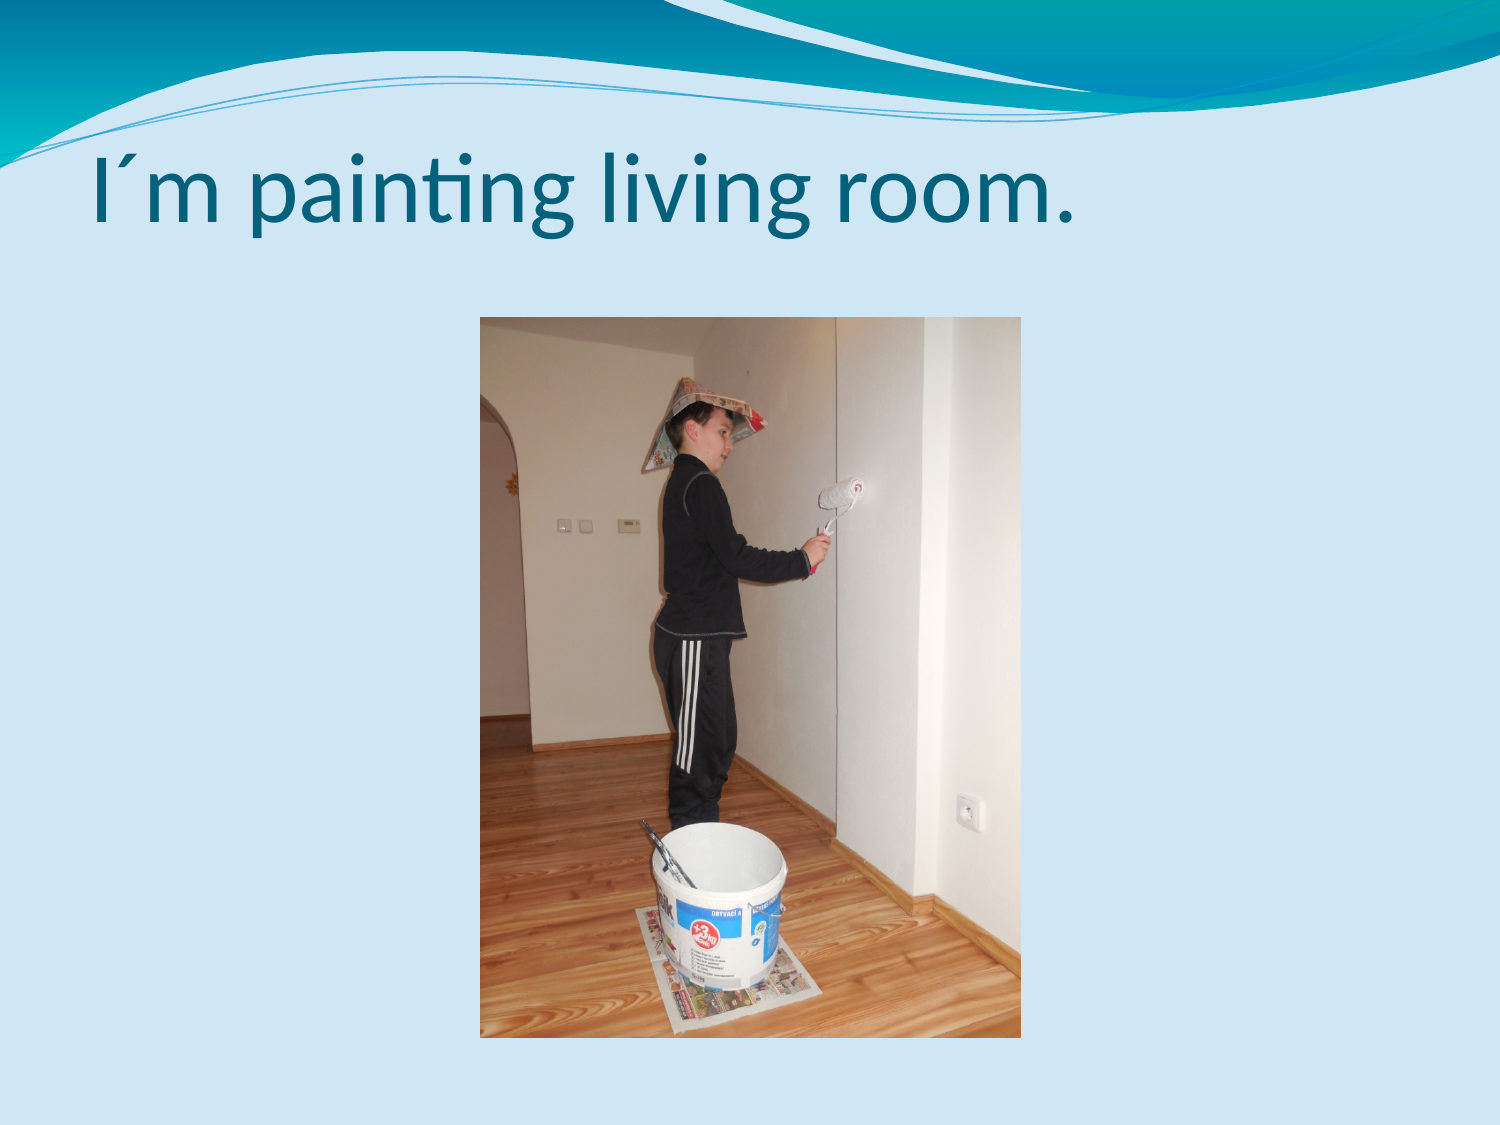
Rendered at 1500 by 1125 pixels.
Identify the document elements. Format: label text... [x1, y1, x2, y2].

picture [480, 317, 1021, 1038]
title I´m painting living room. [75, 115, 1425, 303]
